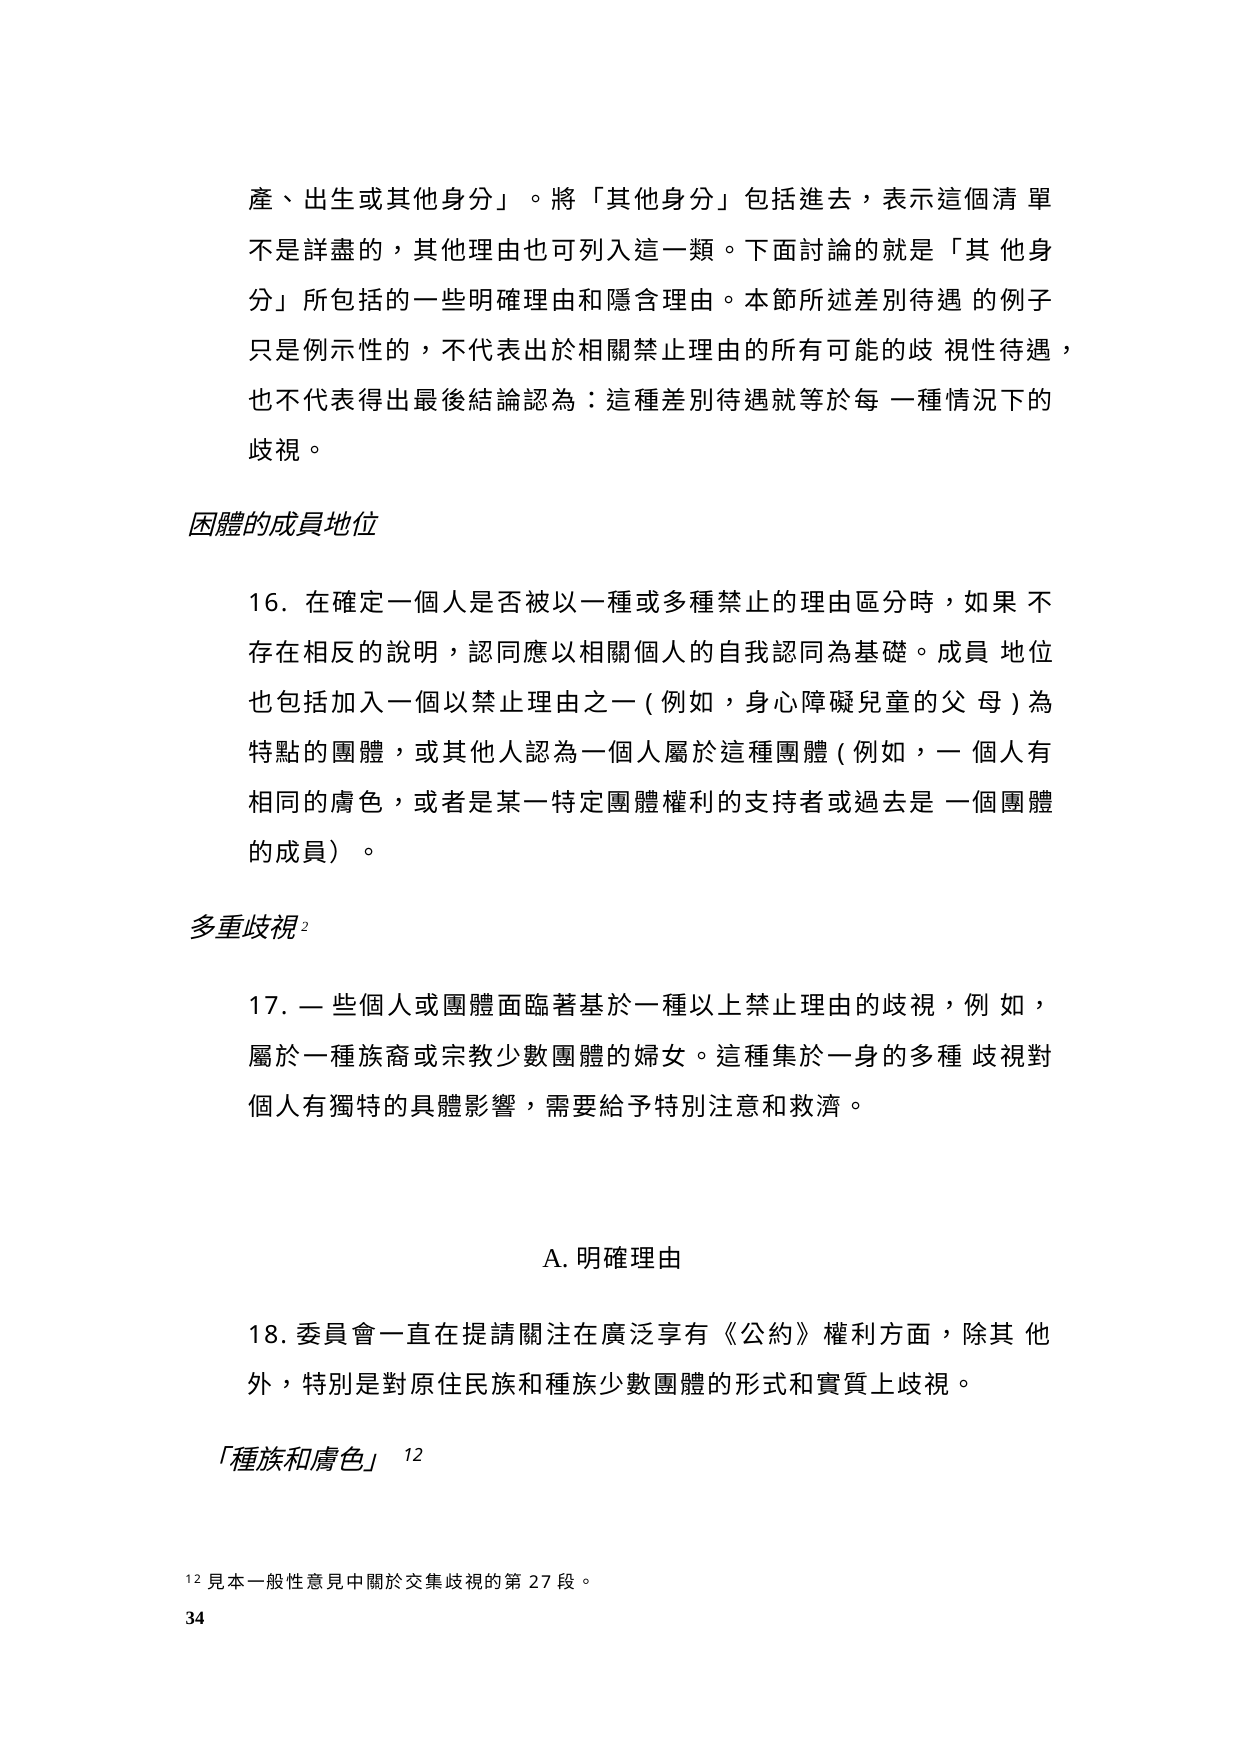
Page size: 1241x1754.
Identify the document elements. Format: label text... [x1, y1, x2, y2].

text_box 34 [185, 1606, 633, 1622]
text_box 12見本一般性意見中關於交集歧視的第27段。 [185, 1571, 633, 1595]
text_box A.明確理由 18.委員會一直在提請關注在廣泛享有《公約》權利方面，除其 他外，特別是對原住民族和種族少數團體的形式和實質上歧視。 「種族和膚色」 12 [201, 1240, 1053, 1511]
text_box 產、出生或其他身分」。將「其他身分」包括進去，表示這個清 單不是詳盡的，其他理由也可列入這一類。下面討論的就是「其 他身分」所包括的一些明確理由和隱含理由。本節所述差別待遇 的例子只是例示性的，不代表出於相關禁止理由的所有可能的歧 視性待遇，也不代表得出最後結論認為：這種差別待遇就等於每 一種情況下的歧視。 困體的成員地位 16. 在確定一個人是否被以一種或多種禁止的理由區分時，如果 不存在相反的說明，認同應以相關個人的自我認同為基礎。成員 地位也包括加入一個以禁止理由之一(例如，身心障礙兒童的父 母)為特點的團體，或其他人認為一個人屬於這種團體(例如，一 個人有相同的膚色，或者是某一特定團體權利的支持者或過去是 一個團體的成員）。 多重歧視2 17. —些個人或團體面臨著基於一種以上禁止理由的歧視，例 如，屬於一種族裔或宗教少數團體的婦女。這種集於一身的多種 歧視對個人有獨特的具體影響，需要給予特別注意和救濟。 [187, 164, 1055, 1173]
